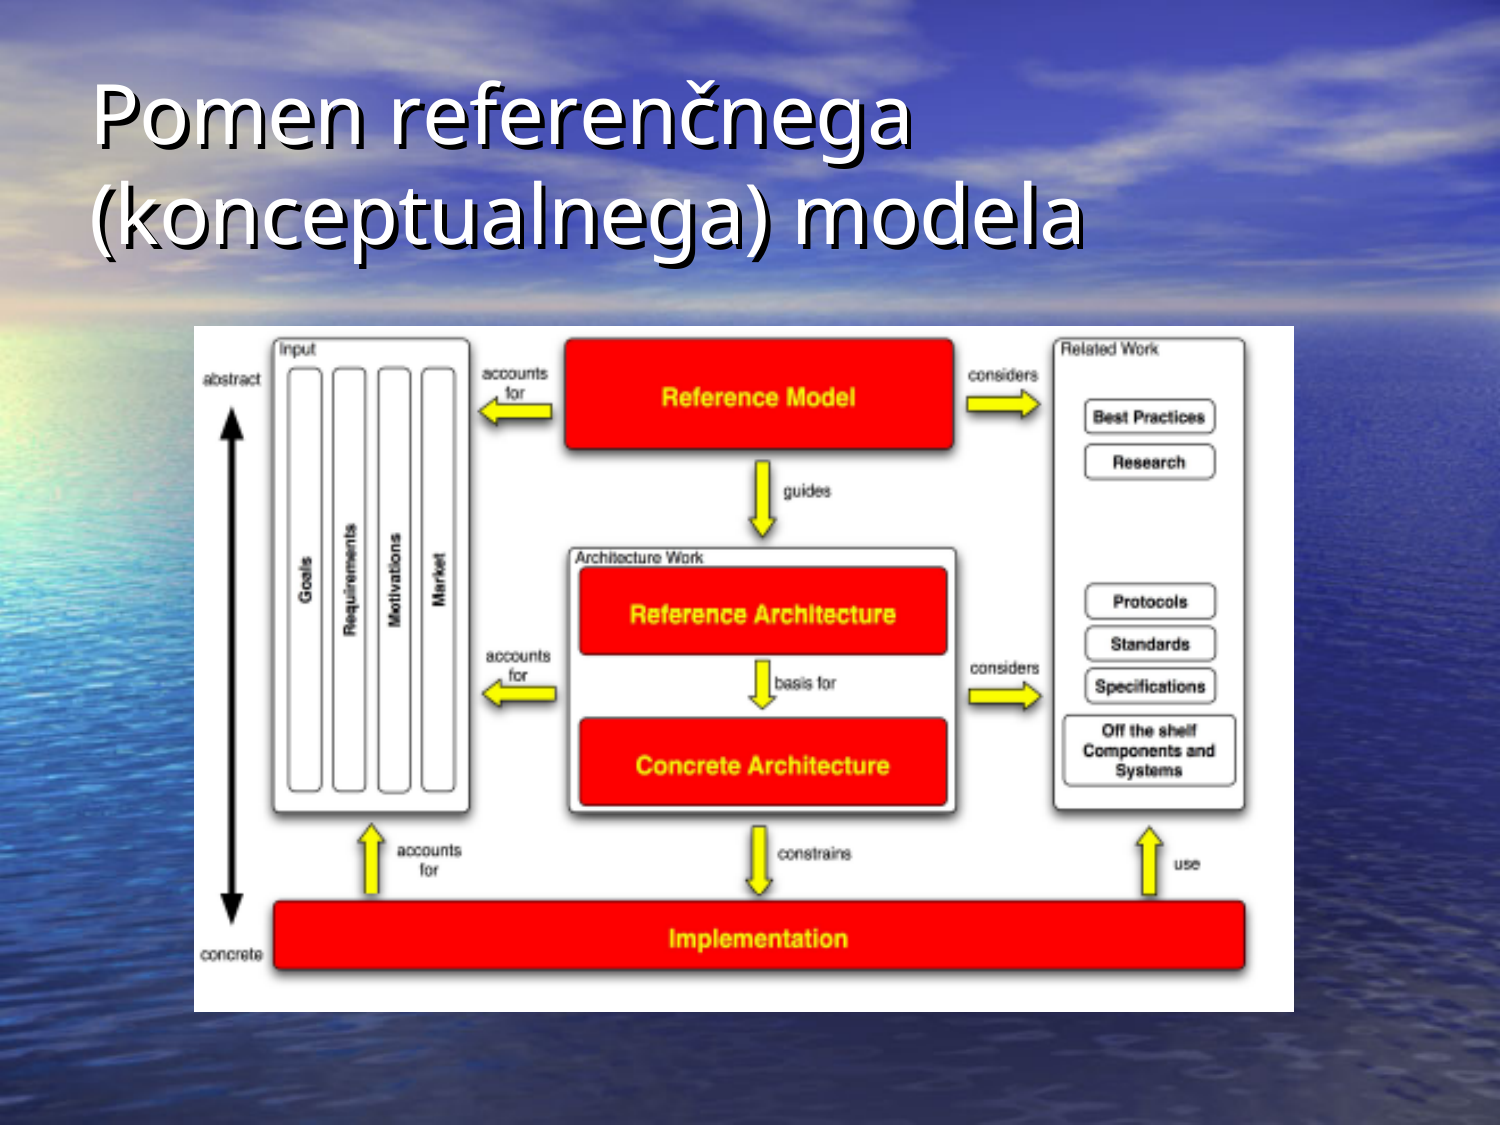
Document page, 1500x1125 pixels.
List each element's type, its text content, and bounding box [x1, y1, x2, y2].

title Pomen referenčnega (konceptualnega) modela [75, 47, 1426, 276]
picture [0, 0, 1500, 1125]
